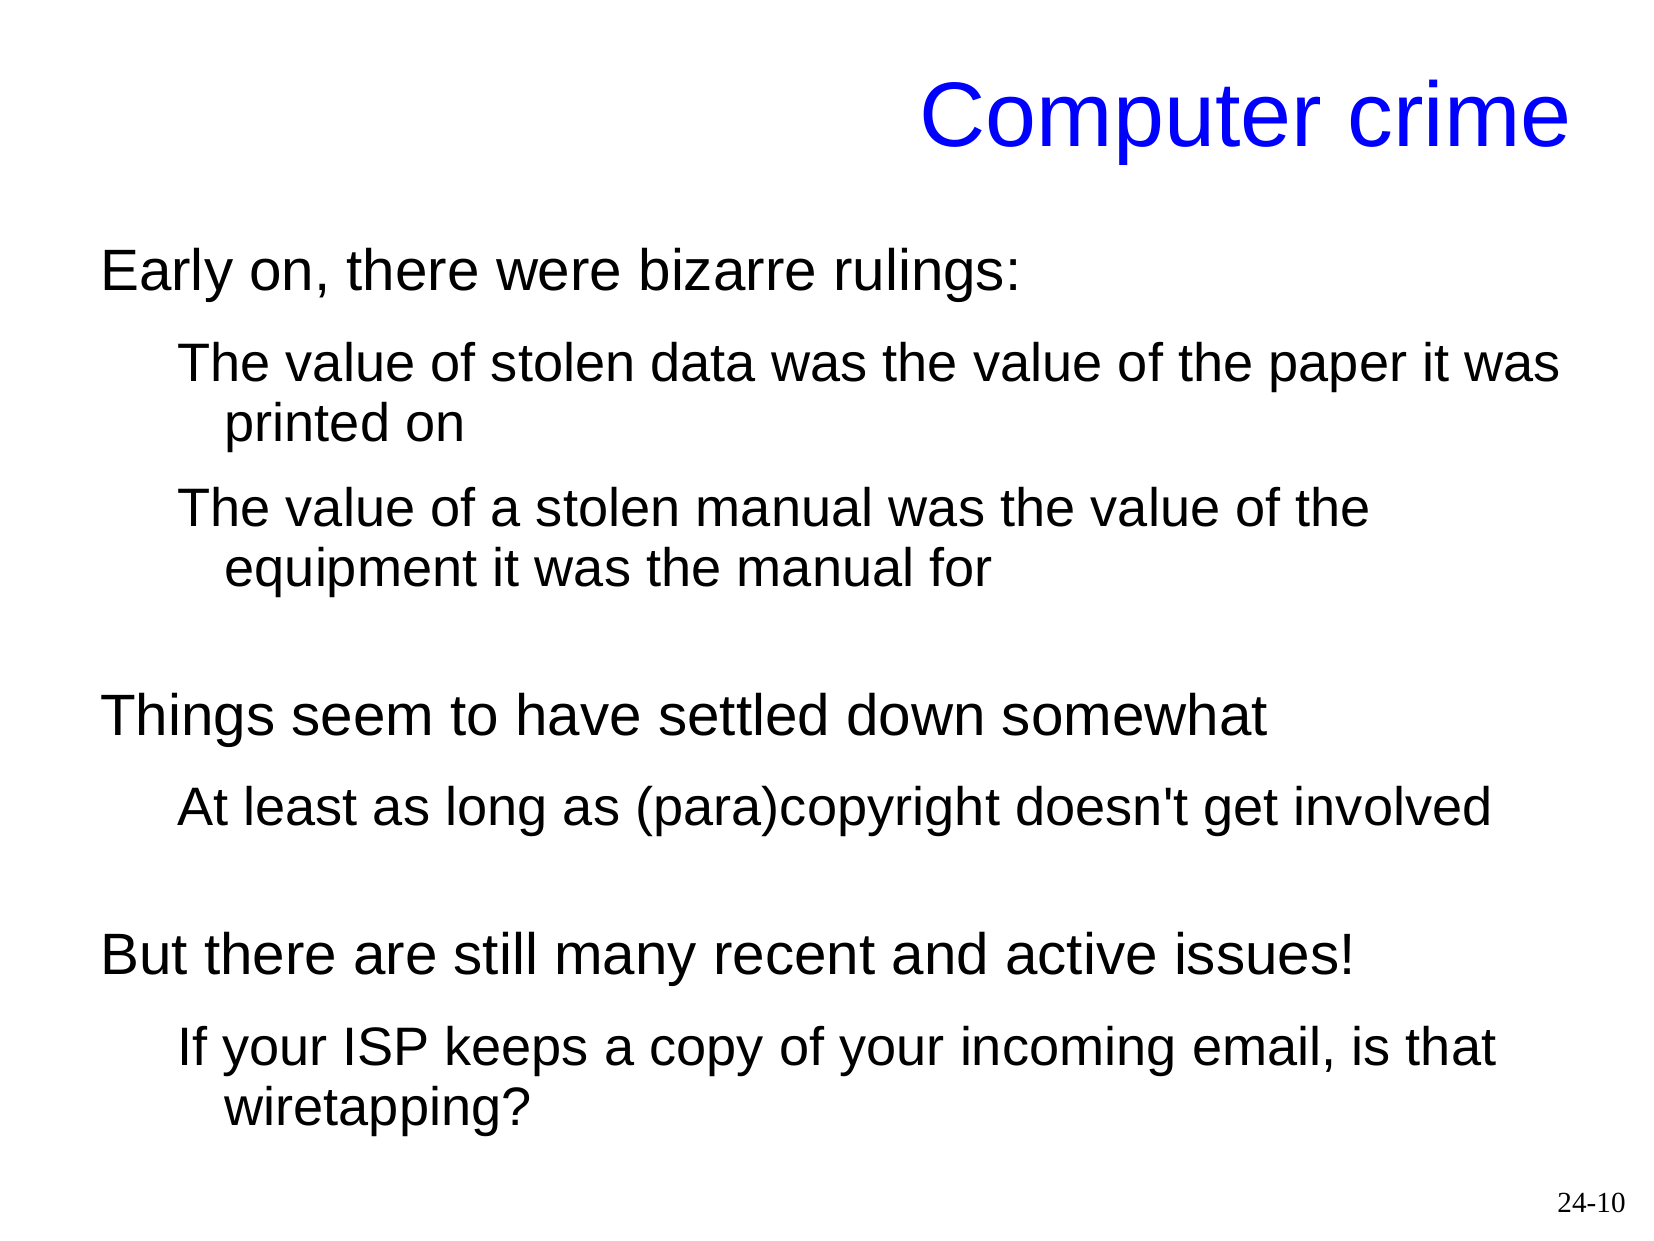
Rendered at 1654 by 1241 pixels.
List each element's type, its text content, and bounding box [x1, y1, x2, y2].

list Early on, there were bizarre rulings: The value of stolen data was the value of the paper it was printed on The value of a stolen manual was the value of the equipment it was the manual for Things seem to have settled down somewhat At least as long as (para)copyright doesn't get involved But there are still many recent and active issues! If your ISP keeps a copy of your incoming email, is that wiretapping? [82, 237, 1571, 1156]
title Computer crime [84, 18, 1573, 211]
